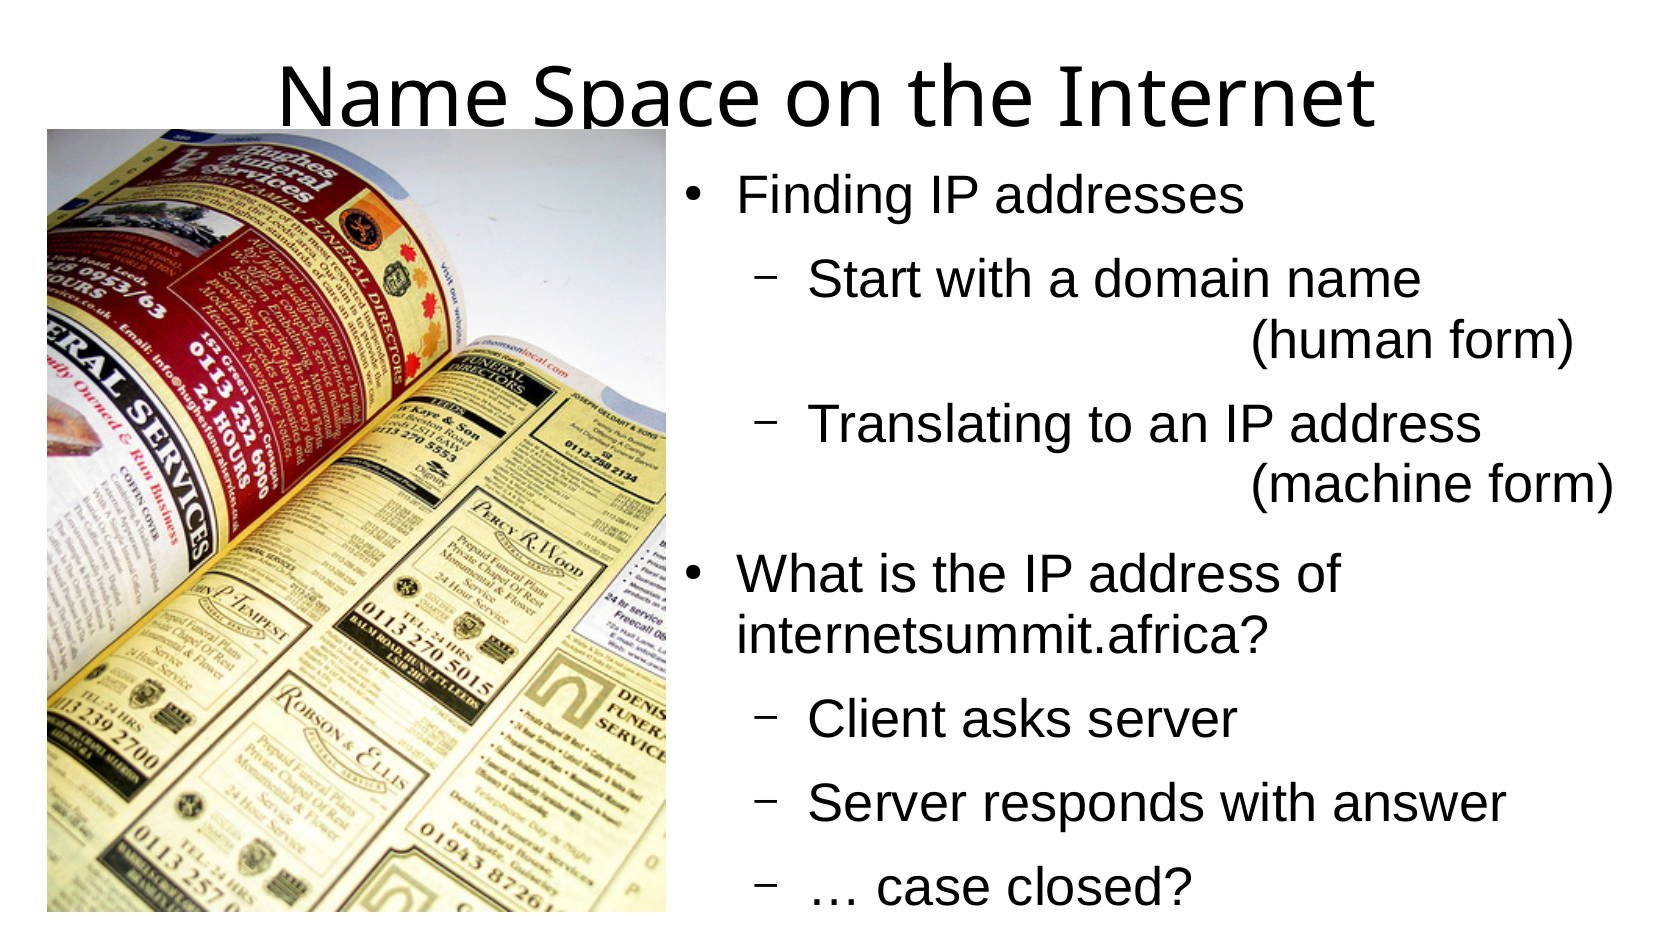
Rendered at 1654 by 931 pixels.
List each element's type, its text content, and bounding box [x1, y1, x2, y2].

list Finding IP addresses Start with a domain name (human form) Translating to an IP address (machine form) What is the IP address of internetsummit.africa? Client asks server Server responds with answer … case closed? [665, 164, 1654, 931]
title Name Space on the Internet [82, 37, 1571, 164]
picture [47, 129, 666, 912]
